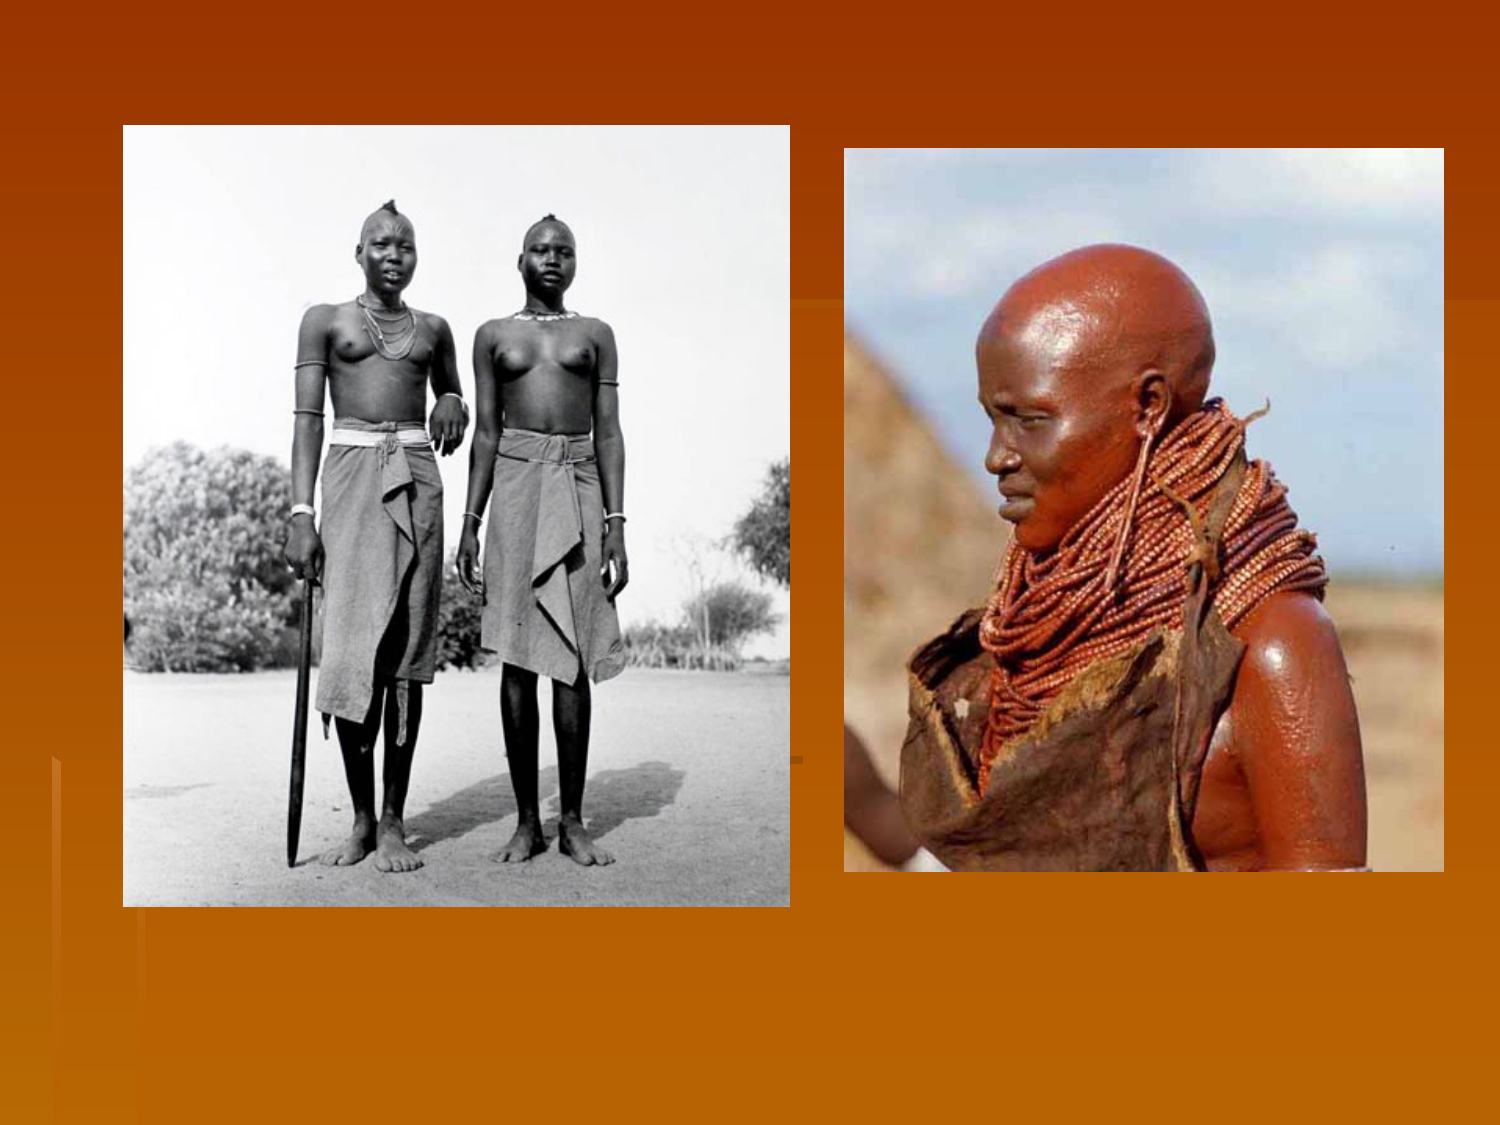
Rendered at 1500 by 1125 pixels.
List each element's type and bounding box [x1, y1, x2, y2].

picture [844, 148, 1444, 872]
picture [123, 125, 790, 907]
